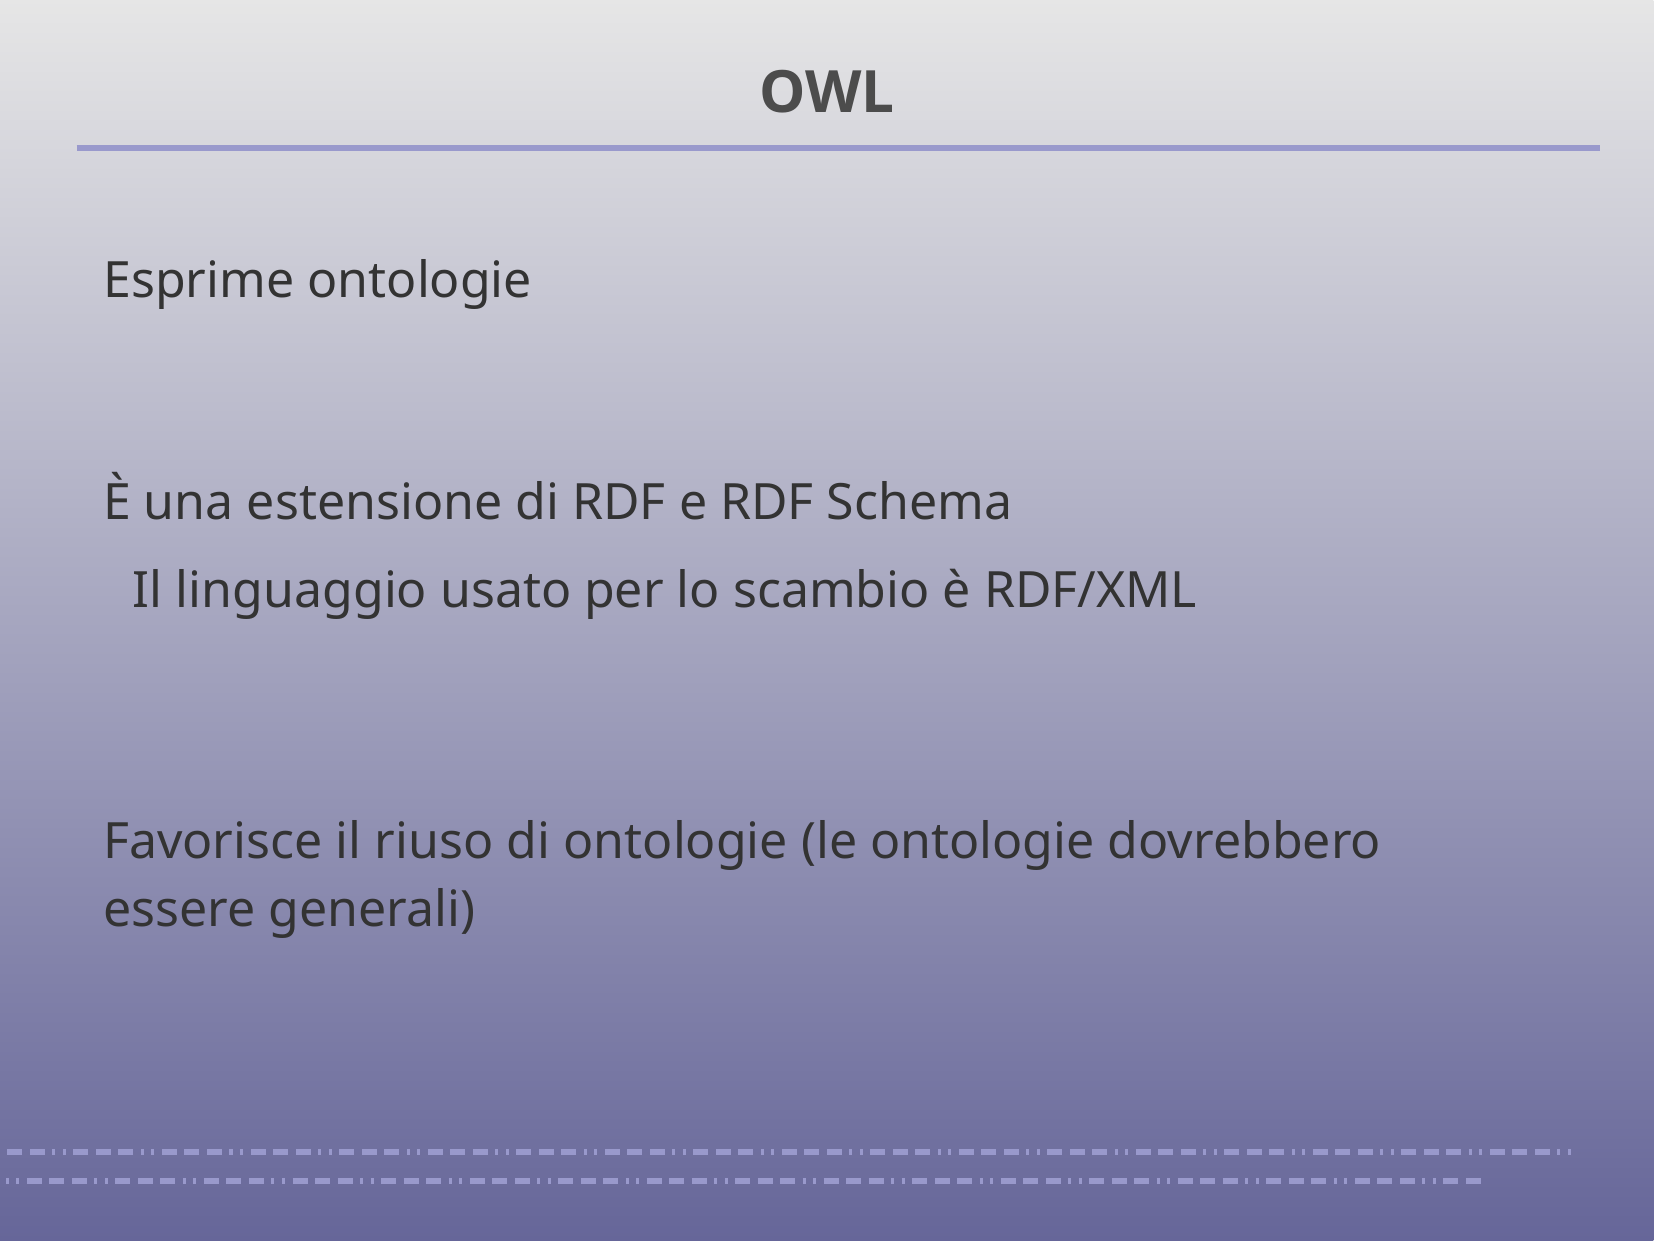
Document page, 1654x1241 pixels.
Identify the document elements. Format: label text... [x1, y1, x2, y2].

text_box Il linguaggio usato per lo scambio è RDF/XML [118, 547, 1447, 621]
text_box OWL [236, 48, 1418, 132]
text_box Esprime ontologie [88, 236, 975, 310]
text_box È una estensione di RDF e RDF Schema [88, 458, 1211, 532]
text_box Favorisce il riuso di ontologie (le ontologie dovrebbero essere generali) [88, 797, 1506, 929]
